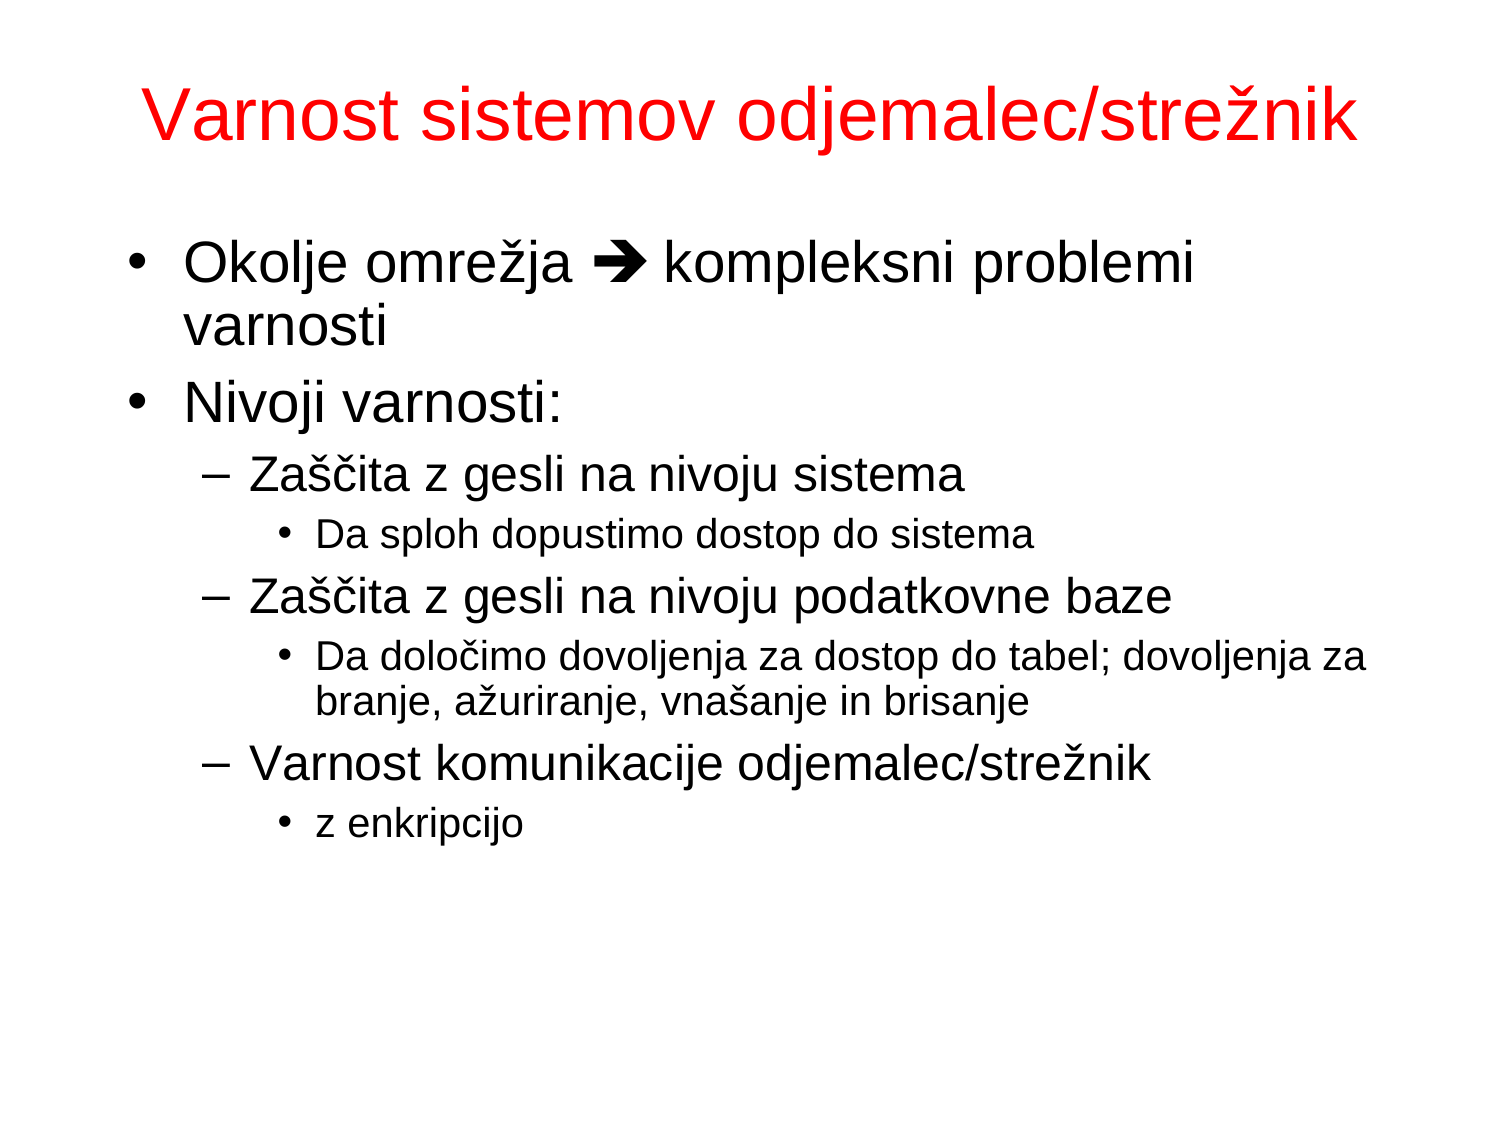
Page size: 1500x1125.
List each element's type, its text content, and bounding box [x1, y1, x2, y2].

title Varnost sistemov odjemalec/strežnik [112, 30, 1388, 191]
list Okolje omrežja  kompleksni problemi varnosti Nivoji varnosti: Zaščita z gesli na nivoju sistema Da sploh dopustimo dostop do sistema Zaščita z gesli na nivoju podatkovne baze Da določimo dovoljenja za dostop do tabel; dovoljenja za branje, ažuriranje, vnašanje in brisanje Varnost komunikacije odjemalec/strežnik z enkripcijo [112, 224, 1388, 910]
